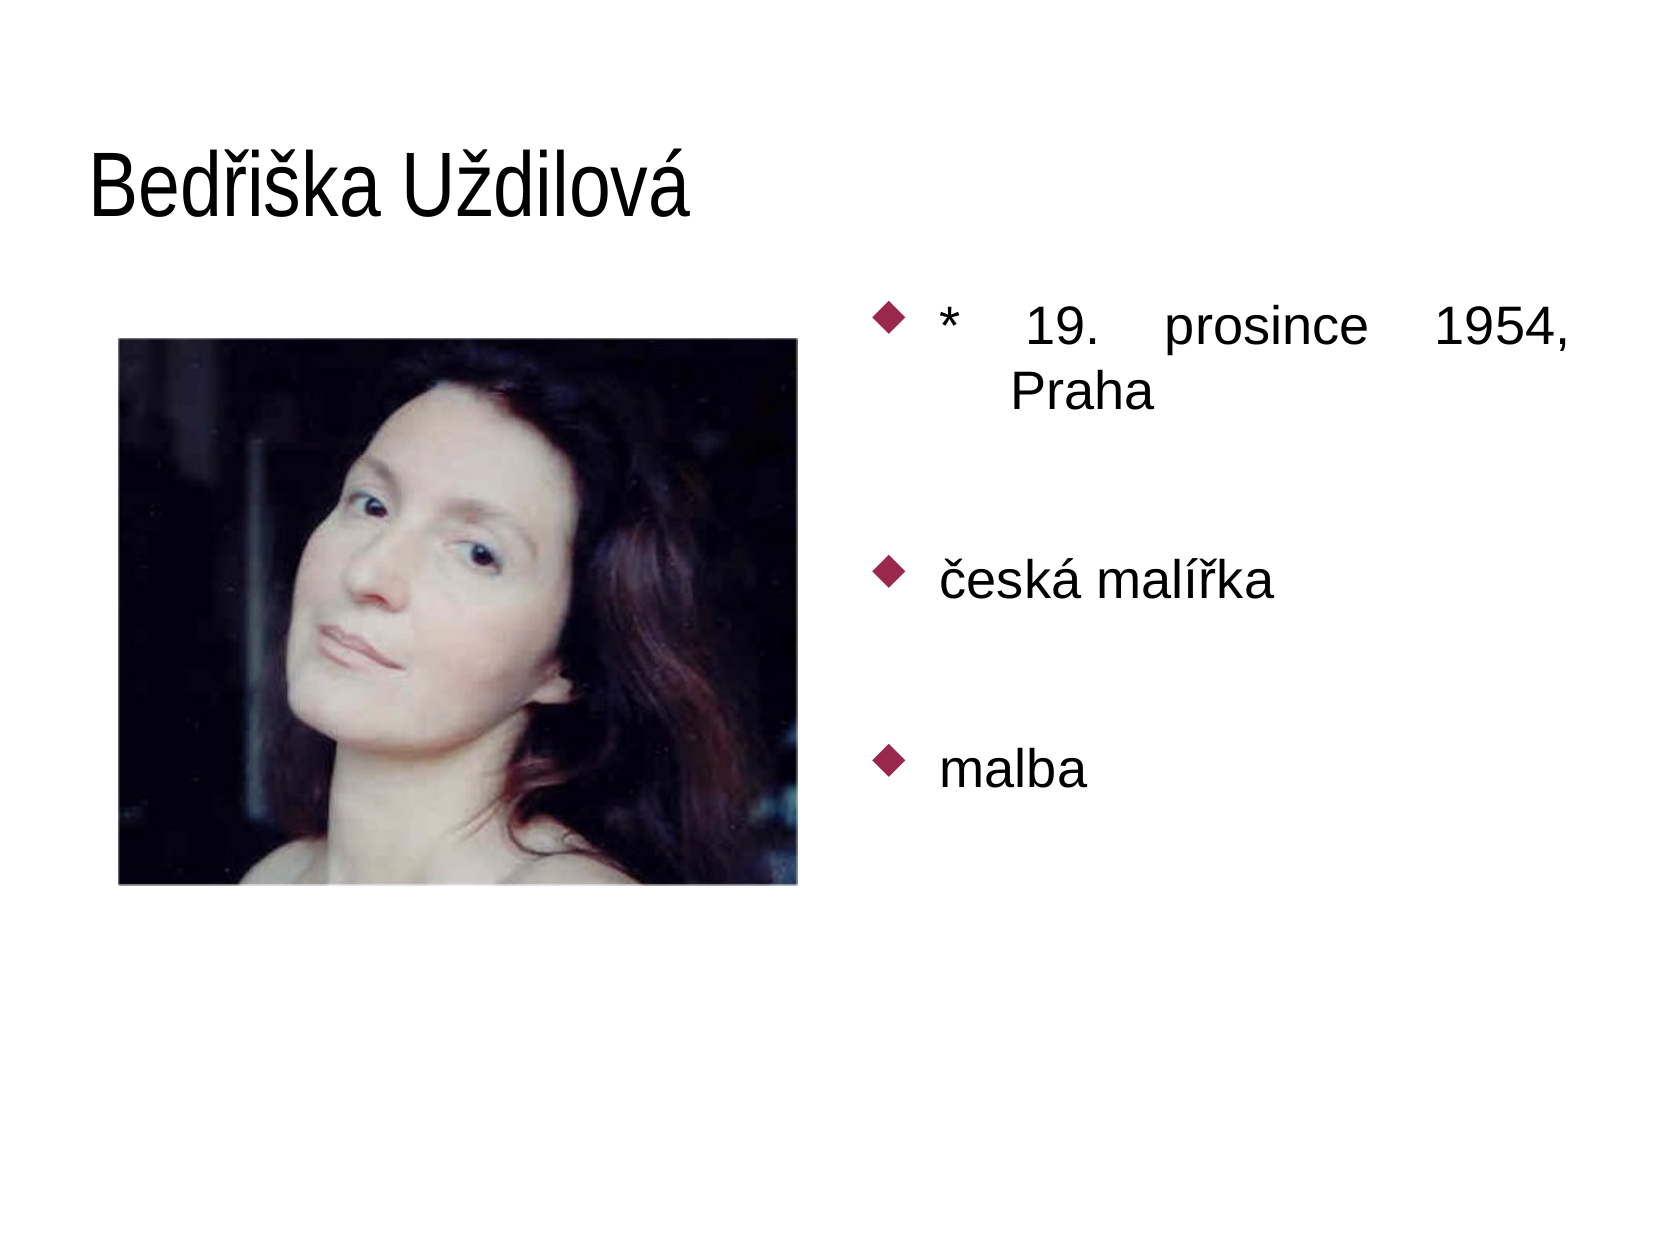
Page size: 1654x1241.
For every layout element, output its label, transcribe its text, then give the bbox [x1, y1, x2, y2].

title Bedřiška Uždilová [88, 94, 1501, 266]
list * 19. prosince 1954, Praha česká malířka malba [845, 290, 1572, 1109]
picture [118, 339, 798, 886]
